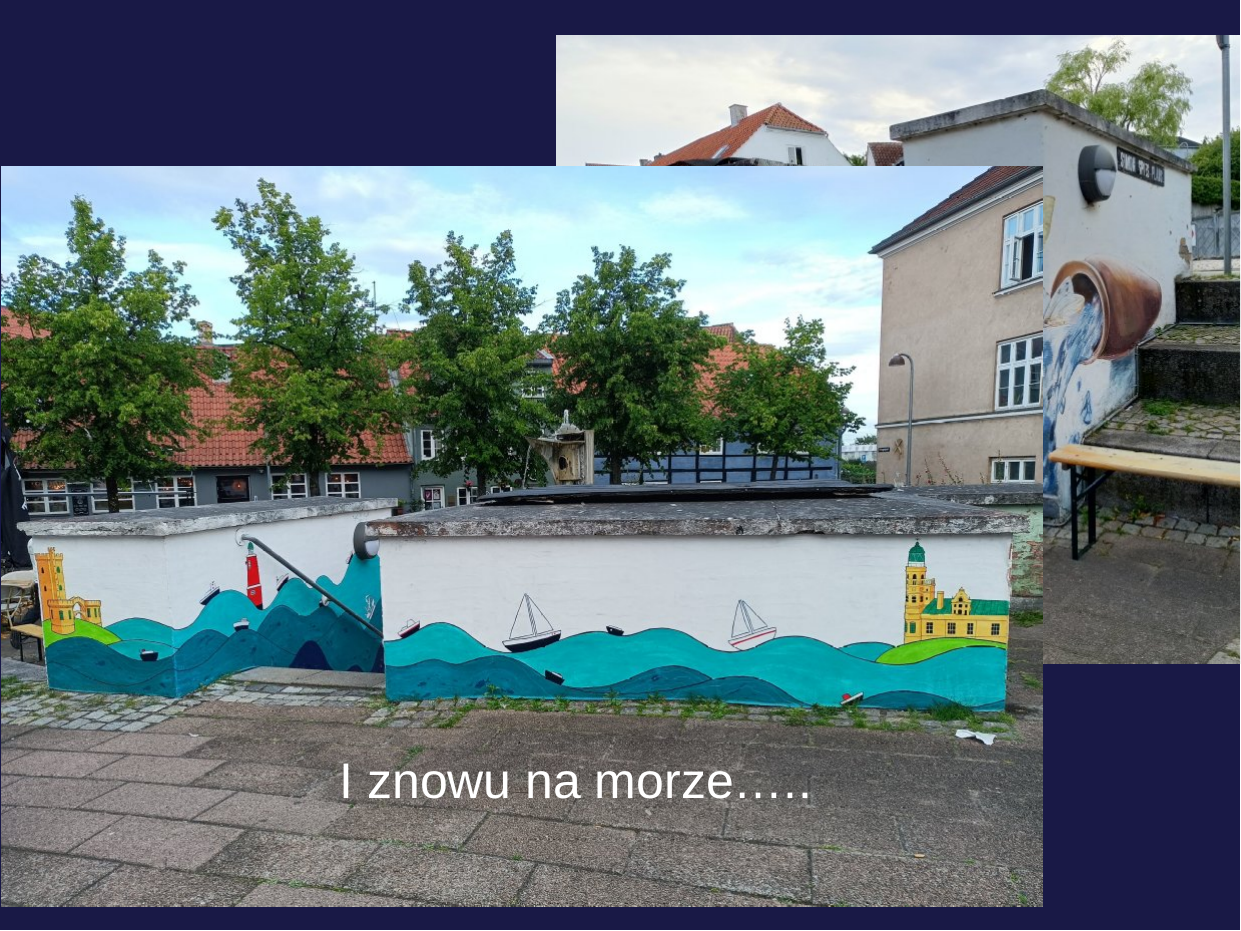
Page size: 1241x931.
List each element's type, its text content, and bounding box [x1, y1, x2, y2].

picture [1, 35, 1241, 907]
text_box I znowu na morze….. [324, 746, 936, 827]
